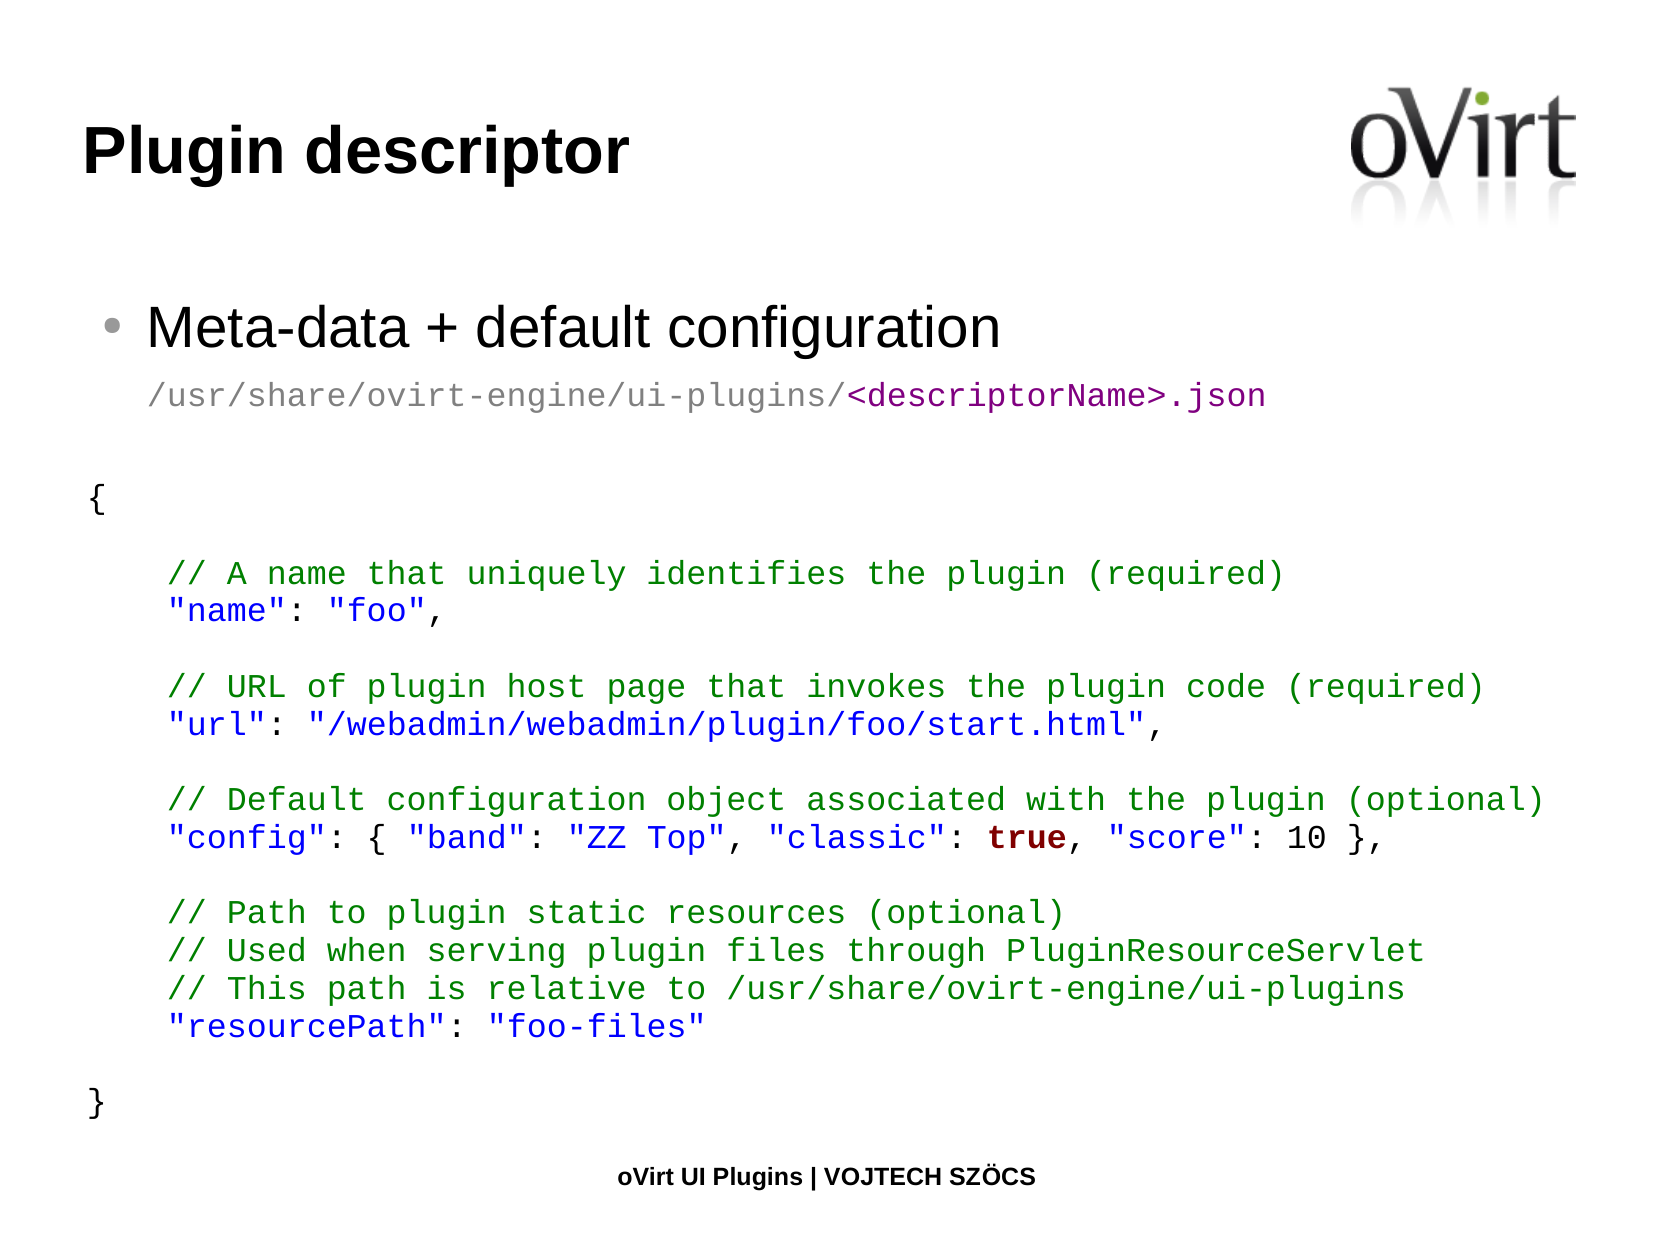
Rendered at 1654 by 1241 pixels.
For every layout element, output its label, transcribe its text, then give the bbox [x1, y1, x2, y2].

picture [1351, 79, 1576, 228]
list { // A name that uniquely identifies the plugin (required) "name": "foo", // URL of plugin host page that invokes the plugin code (required) "url": "/webadmin/webadmin/plugin/foo/start.html", // Default configuration object associated with the plugin (optional) "config": { "band": "ZZ Top", "classic": true, "score": 10 }, // Path to plugin static resources (optional) // Used when serving plugin files through PluginResourceServlet // This path is relative to /usr/share/ovirt-engine/ui-plugins "resourcePath": "foo-files" } [86, 481, 1576, 1123]
list Meta-data + default configuration /usr/share/ovirt-engine/ui-plugins/<descriptorName>.json [86, 262, 1576, 481]
title Plugin descriptor [82, 37, 1303, 226]
